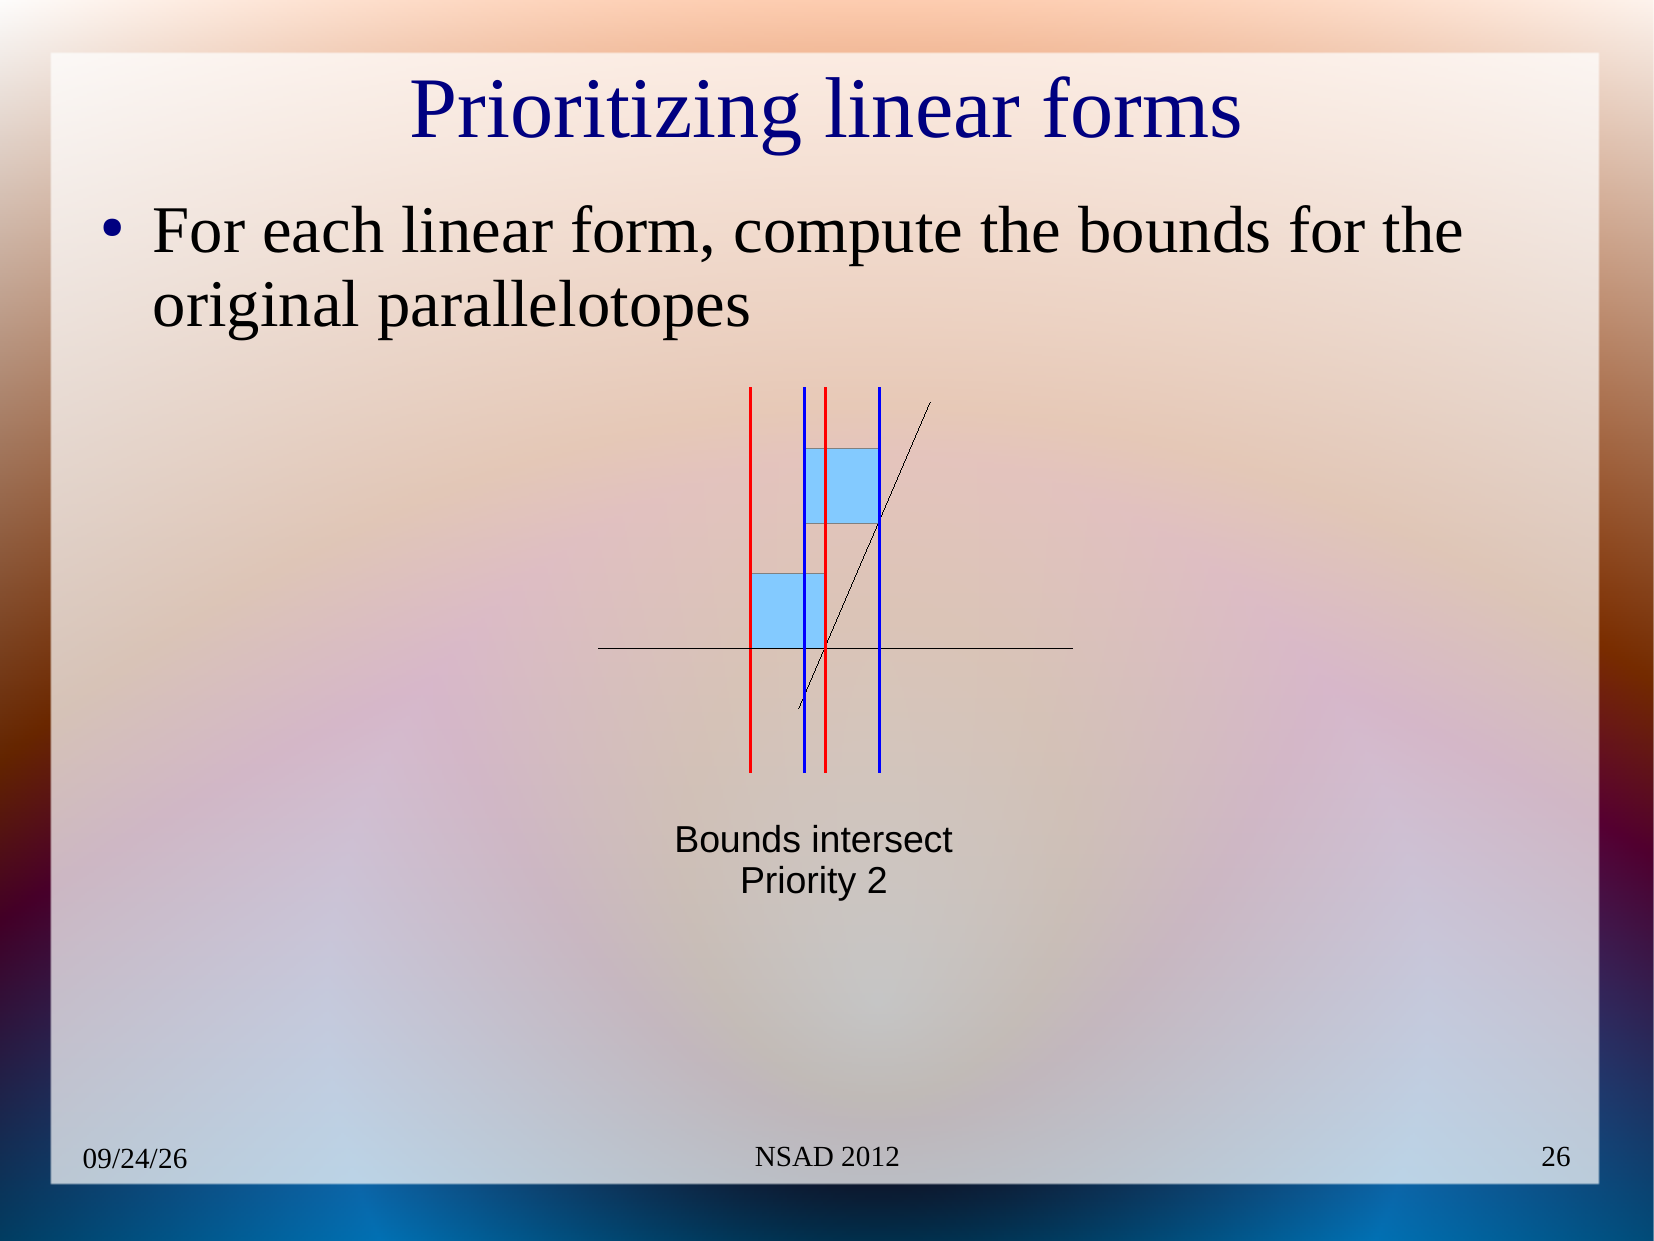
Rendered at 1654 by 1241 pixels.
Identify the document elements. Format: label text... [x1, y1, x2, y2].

picture [0, 0, 1654, 1241]
title Prioritizing linear forms [82, 60, 1571, 156]
list For each linear form, compute the bounds for the original parallelotopes [82, 192, 1571, 1131]
